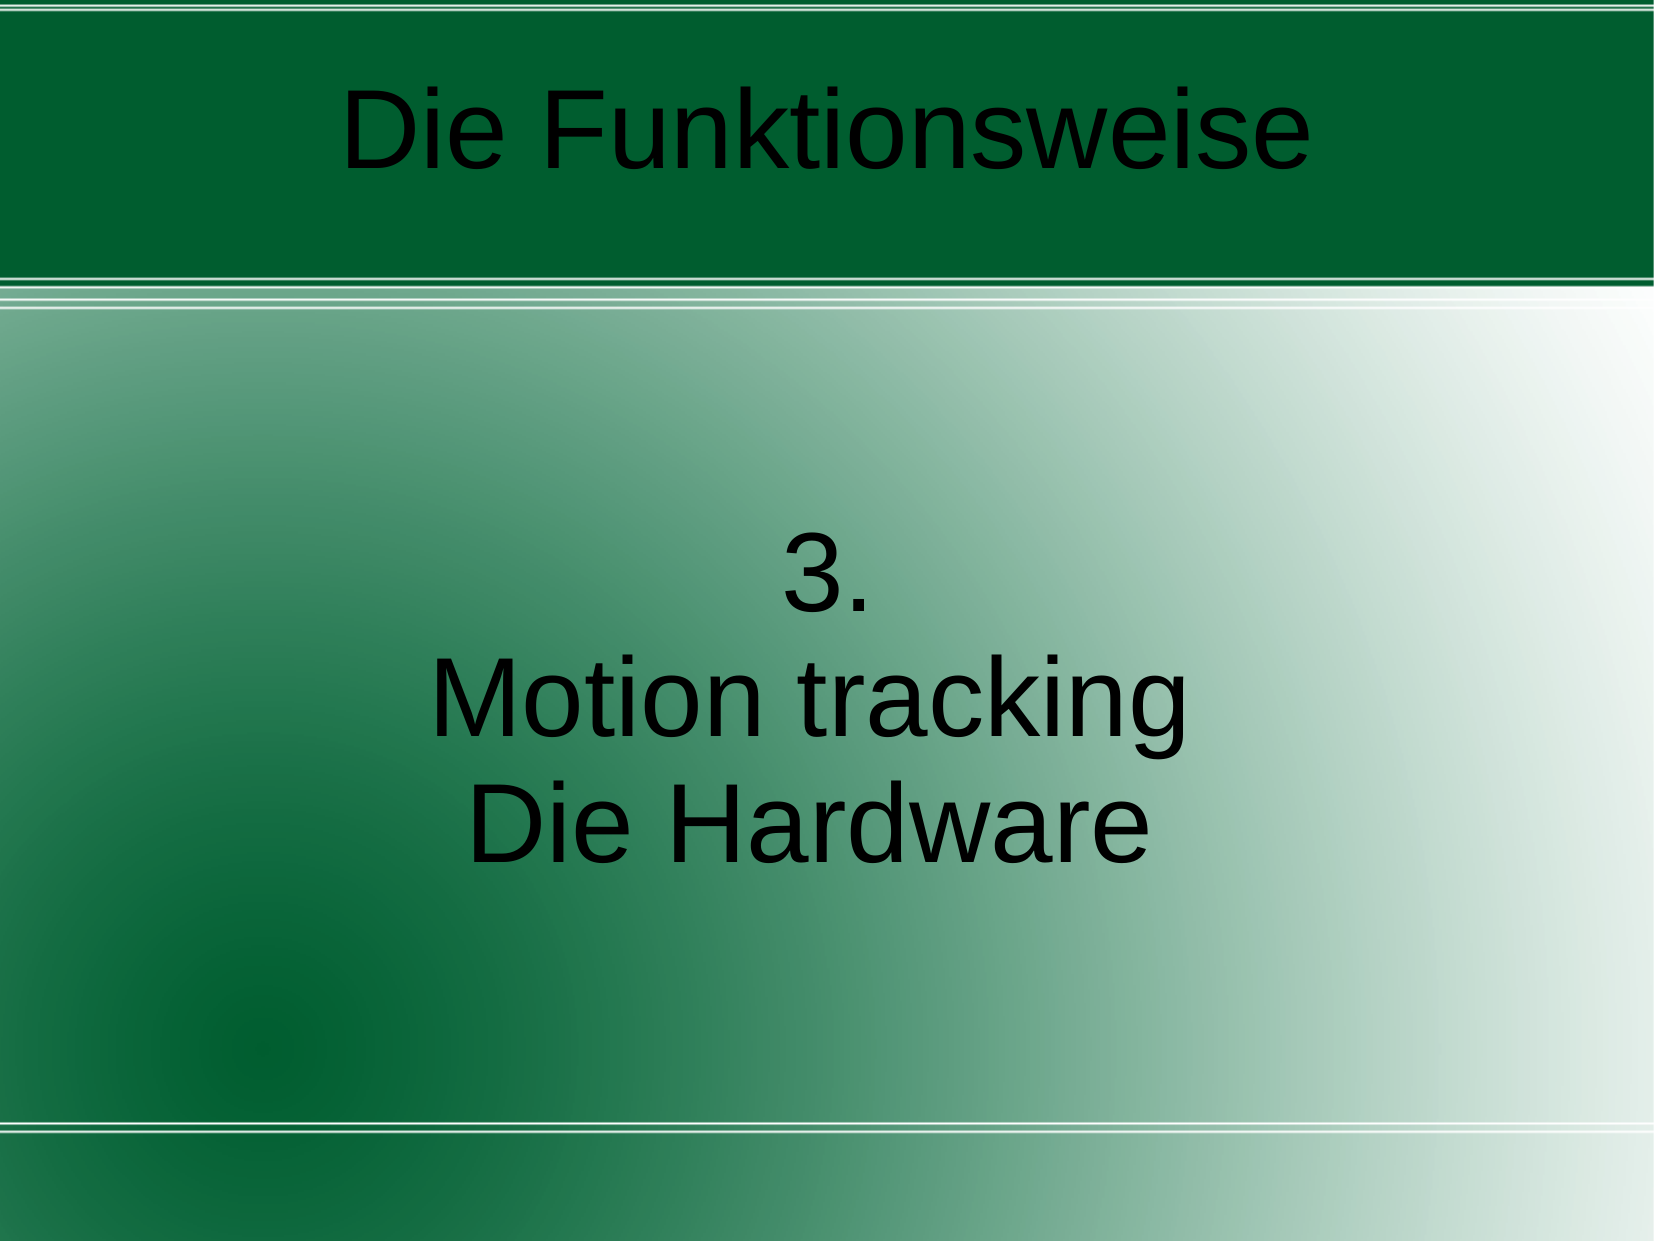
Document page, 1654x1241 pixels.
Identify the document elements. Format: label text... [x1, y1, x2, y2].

text_box Die Funktionsweise [324, 59, 1330, 207]
text_box 3. Motion tracking Die Hardware [413, 501, 1206, 1019]
picture [0, 0, 1654, 1241]
